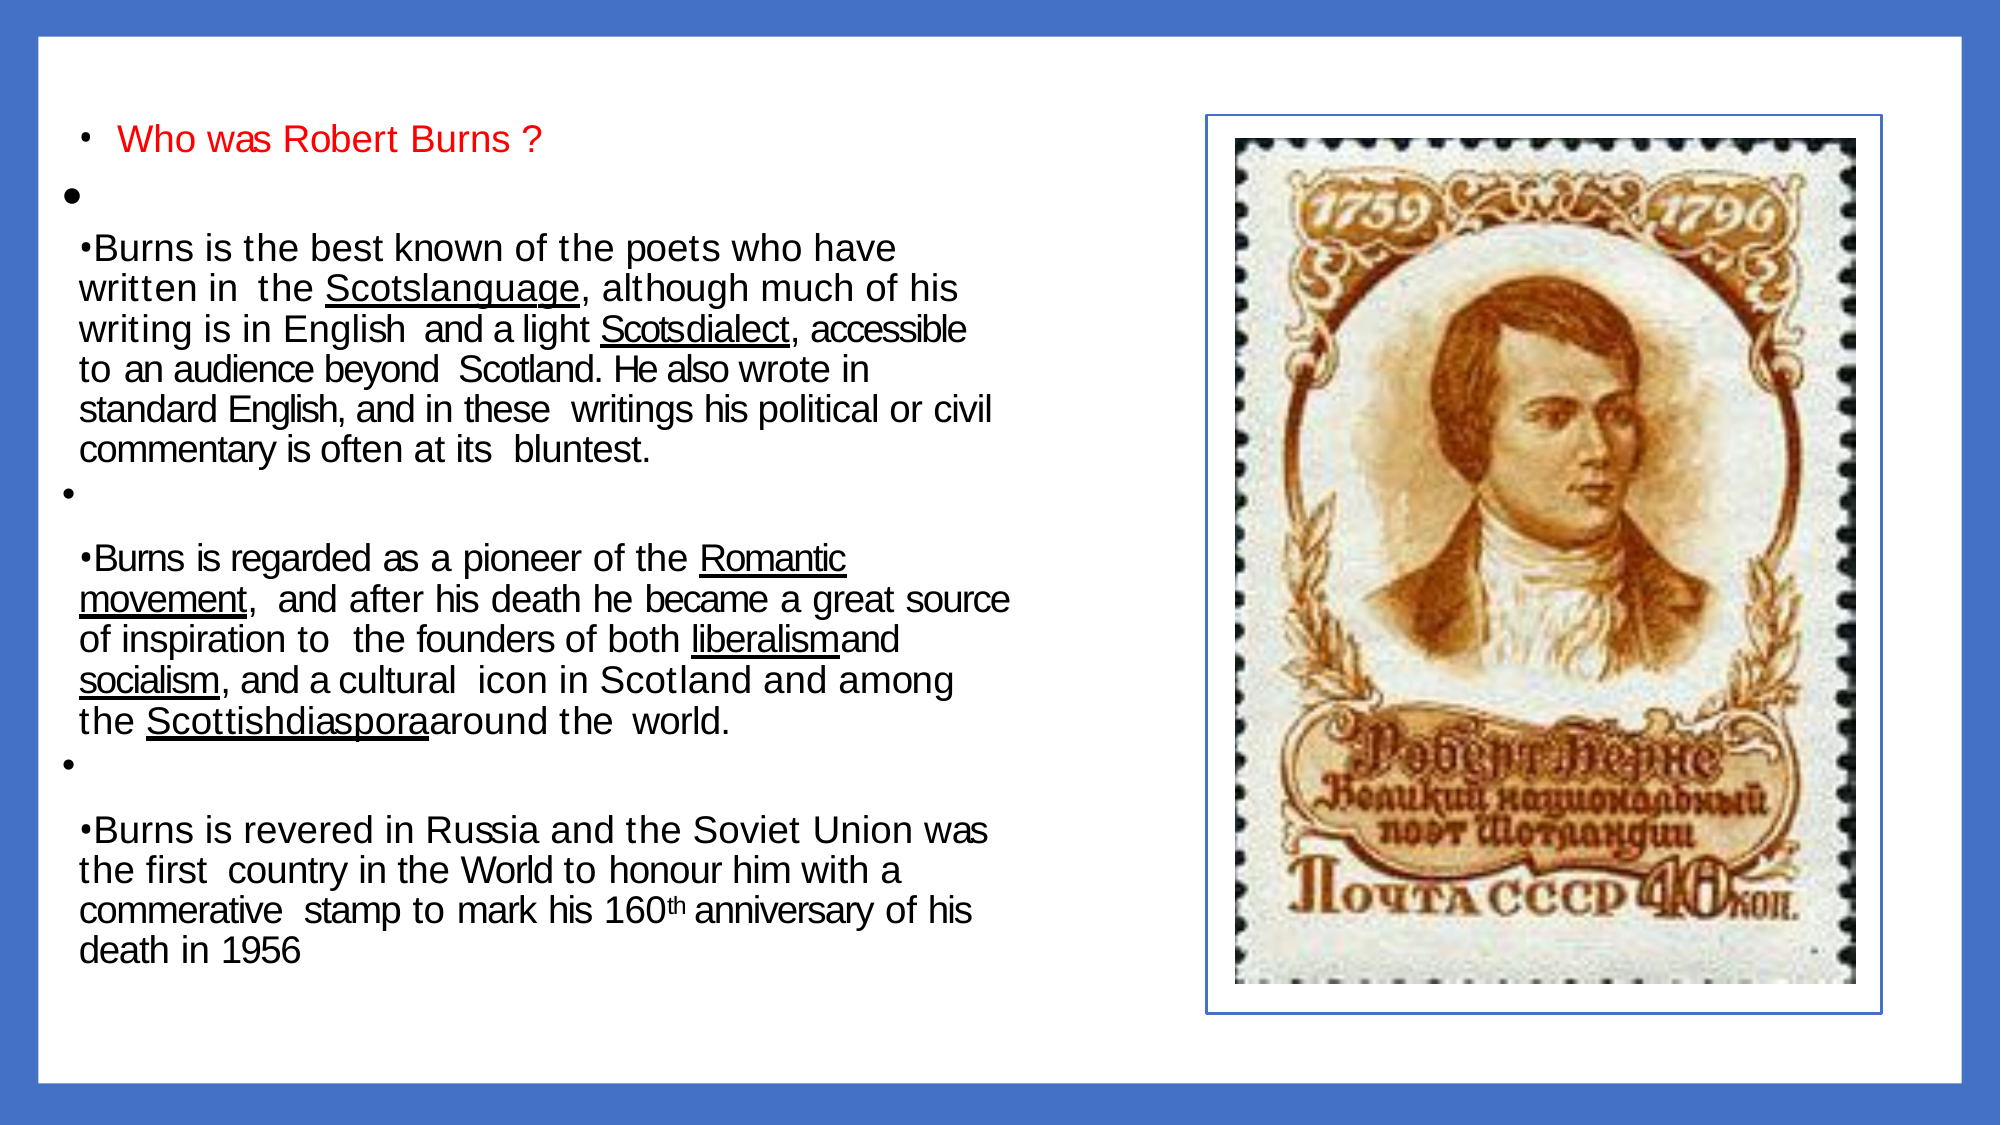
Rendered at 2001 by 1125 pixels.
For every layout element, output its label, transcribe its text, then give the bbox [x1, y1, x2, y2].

text_box [0, 0, 2000, 1125]
text_box Who was Robert Burns ? Burns is the best known of the poets who have written in the Scots language, although much of his writing is in English and a light Scots dialect, accessible to an audience beyond Scotland. He also wrote in standard English, and in these writings his political or civil commentary is often at its bluntest. Burns is regarded as a pioneer of the Romantic movement, and after his death he became a great source of inspiration to the founders of both liberalism and socialism, and a cultural icon in Scotland and among the Scottish diaspora around the world. Burns is revered in Russia and the Soviet Union was the first country in the World to honour him with a commerative stamp to mark his 160th anniversary of his death in 1956 [62, 112, 1029, 927]
picture [1235, 138, 1856, 984]
